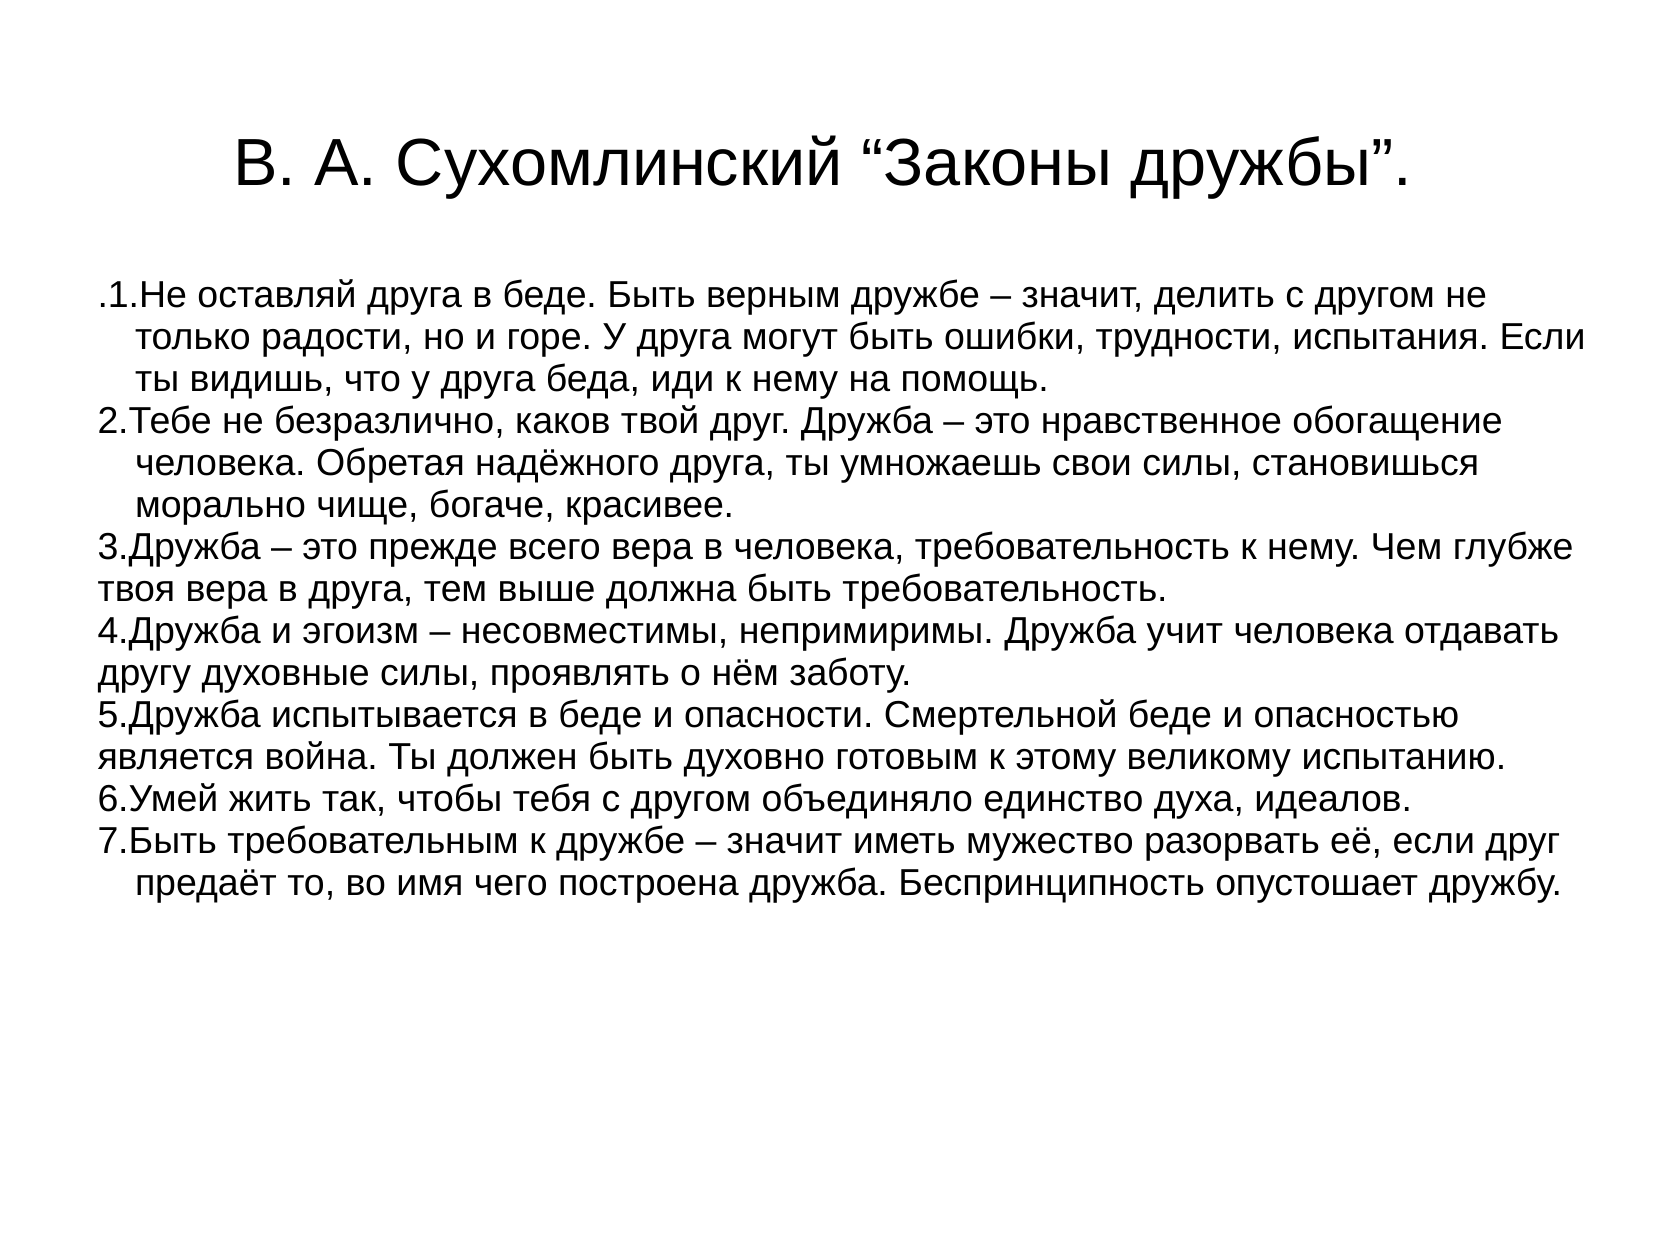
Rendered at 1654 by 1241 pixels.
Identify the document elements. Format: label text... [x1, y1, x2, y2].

title В. А. Сухомлинский “Законы дружбы”. [88, 58, 1577, 266]
table_header .1.Не оставляй друга в беде. Быть верным дружбе – значит, делить с другом не только радости, но и горе. У друга могут быть ошибки, трудности, испытания. Если ты видишь, что у друга беда, иди к нему на помощь. 2.Тебе не безразлично, каков твой друг. Дружба – это нравственное обогащение человека. Обретая надёжного друга, ты умножаешь свои силы, становишься морально чище, богаче, красивее. 3.Дружба – это прежде всего вера в человека, требовательность к нему. Чем глубже твоя вера в друга, тем выше должна быть требовательность. 4.Дружба и эгоизм – несовместимы, непримиримы. Дружба учит человека отдавать другу духовные силы, проявлять о нём заботу. 5.Дружба испытывается в беде и опасности. Смертельной беде и опасностью является война. Ты должен быть духовно готовым к этому великому испытанию. 6.Умей жить так, чтобы тебя с другом объединяло единство духа, идеалов. 7.Быть требовательным к дружбе – значит иметь мужество разорвать её, если друг предаёт то, во имя чего построена дружба. Беспринципность опустошает дружбу. [83, 266, 1620, 1241]
table_header [845, 290, 1571, 348]
